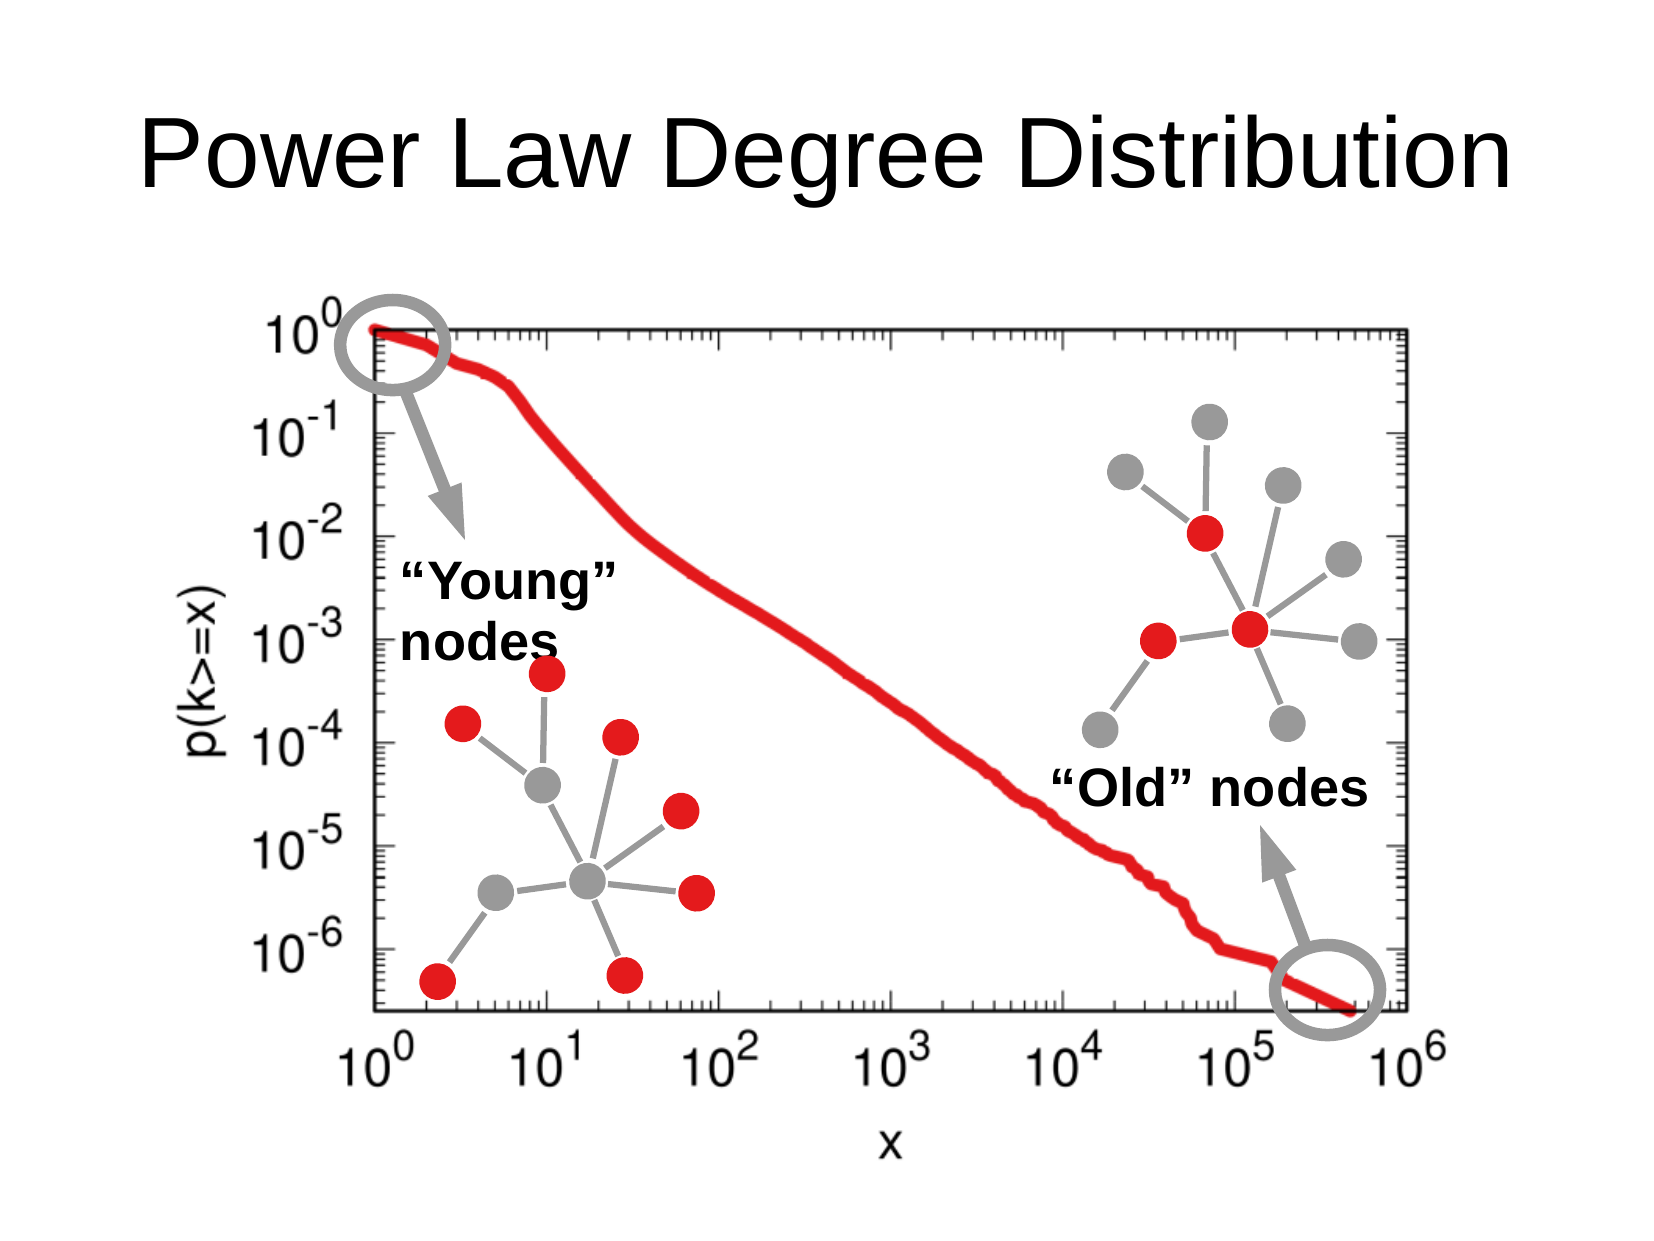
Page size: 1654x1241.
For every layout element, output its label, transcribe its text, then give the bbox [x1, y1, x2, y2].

text_box [1264, 467, 1302, 504]
text_box [477, 874, 515, 911]
picture [151, 278, 1502, 1179]
text_box [606, 957, 644, 994]
title Power Law Degree Distribution [82, 49, 1571, 257]
text_box [1269, 705, 1306, 742]
text_box [1340, 623, 1378, 660]
text_box [1140, 622, 1177, 660]
text_box [1231, 611, 1269, 648]
text_box [678, 875, 715, 912]
text_box [662, 792, 700, 830]
text_box [444, 705, 482, 743]
text_box [419, 963, 456, 1000]
text_box [1107, 453, 1144, 491]
text_box [1186, 515, 1224, 552]
text_box [602, 718, 639, 756]
text_box [1081, 711, 1119, 749]
text_box [1191, 403, 1228, 441]
text_box “Young” nodes [385, 543, 635, 661]
text_box [528, 655, 566, 693]
text_box [569, 862, 606, 900]
text_box [524, 766, 561, 804]
text_box [1325, 541, 1362, 578]
text_box “Old” nodes [1035, 750, 1385, 816]
